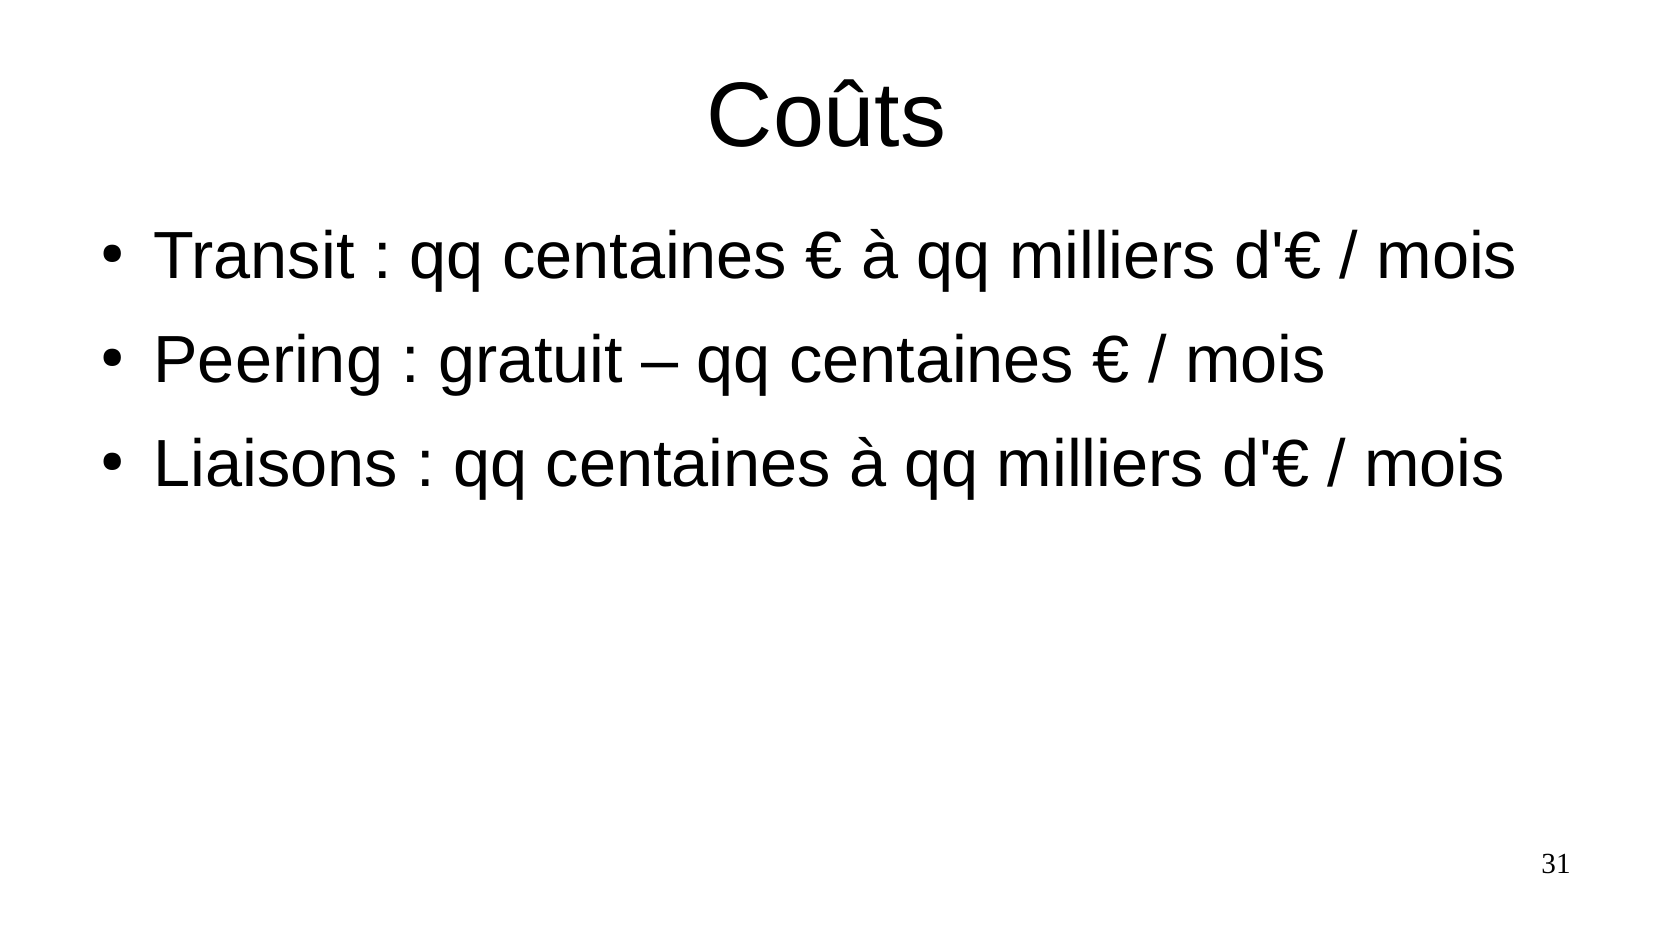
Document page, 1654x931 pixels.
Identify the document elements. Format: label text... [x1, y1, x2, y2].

list Transit : qq centaines € à qq milliers d'€ / mois Peering : gratuit – qq centaines € / mois Liaisons : qq centaines à qq milliers d'€ / mois [82, 217, 1571, 758]
title Coûts [82, 37, 1571, 193]
